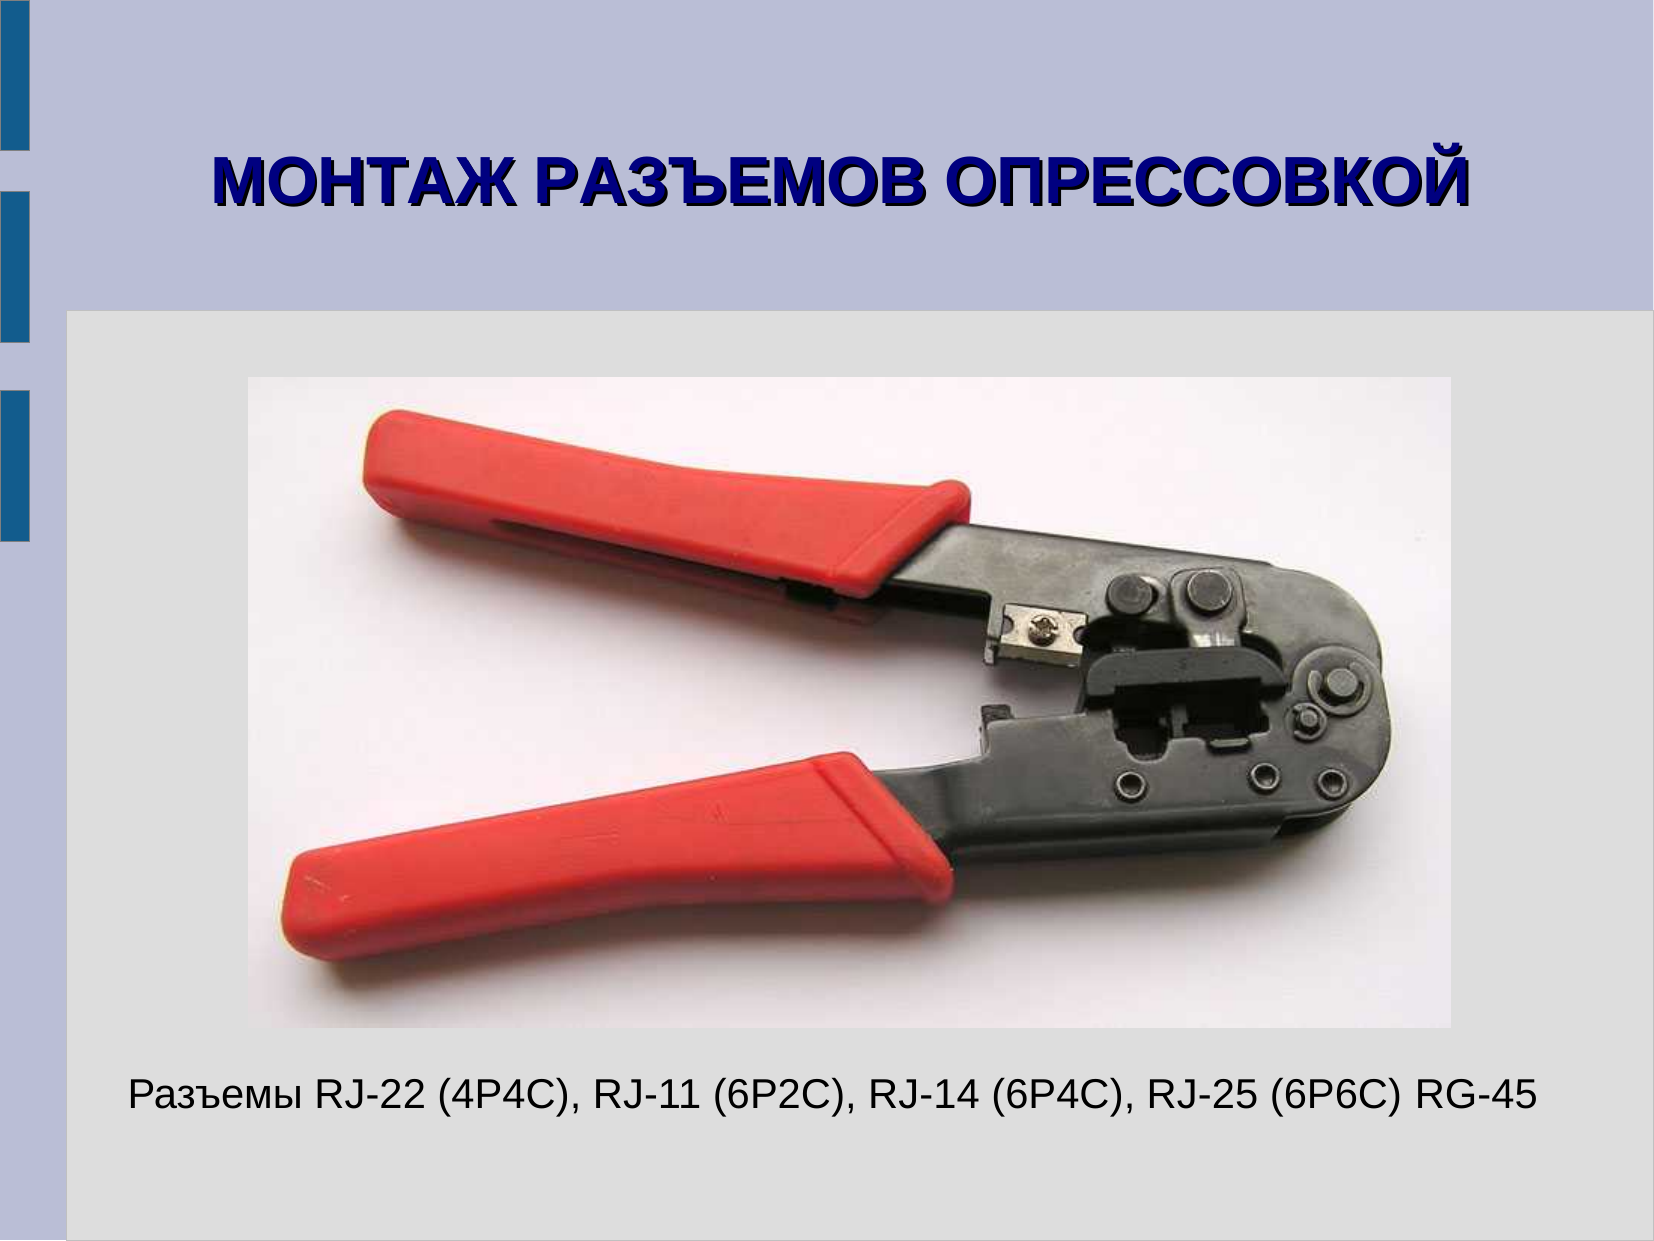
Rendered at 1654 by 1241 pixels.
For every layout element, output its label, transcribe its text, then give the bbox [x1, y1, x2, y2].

text_box Разъемы RJ-22 (4Р4С), RJ-11 (6Р2С), RJ-14 (6Р4С), RJ-25 (6Р6С) RG-45 [94, 1062, 1571, 1146]
picture [248, 377, 1451, 1028]
title МОНТАЖ РАЗЪЕМОВ ОПРЕССОВКОЙ [135, 76, 1548, 284]
